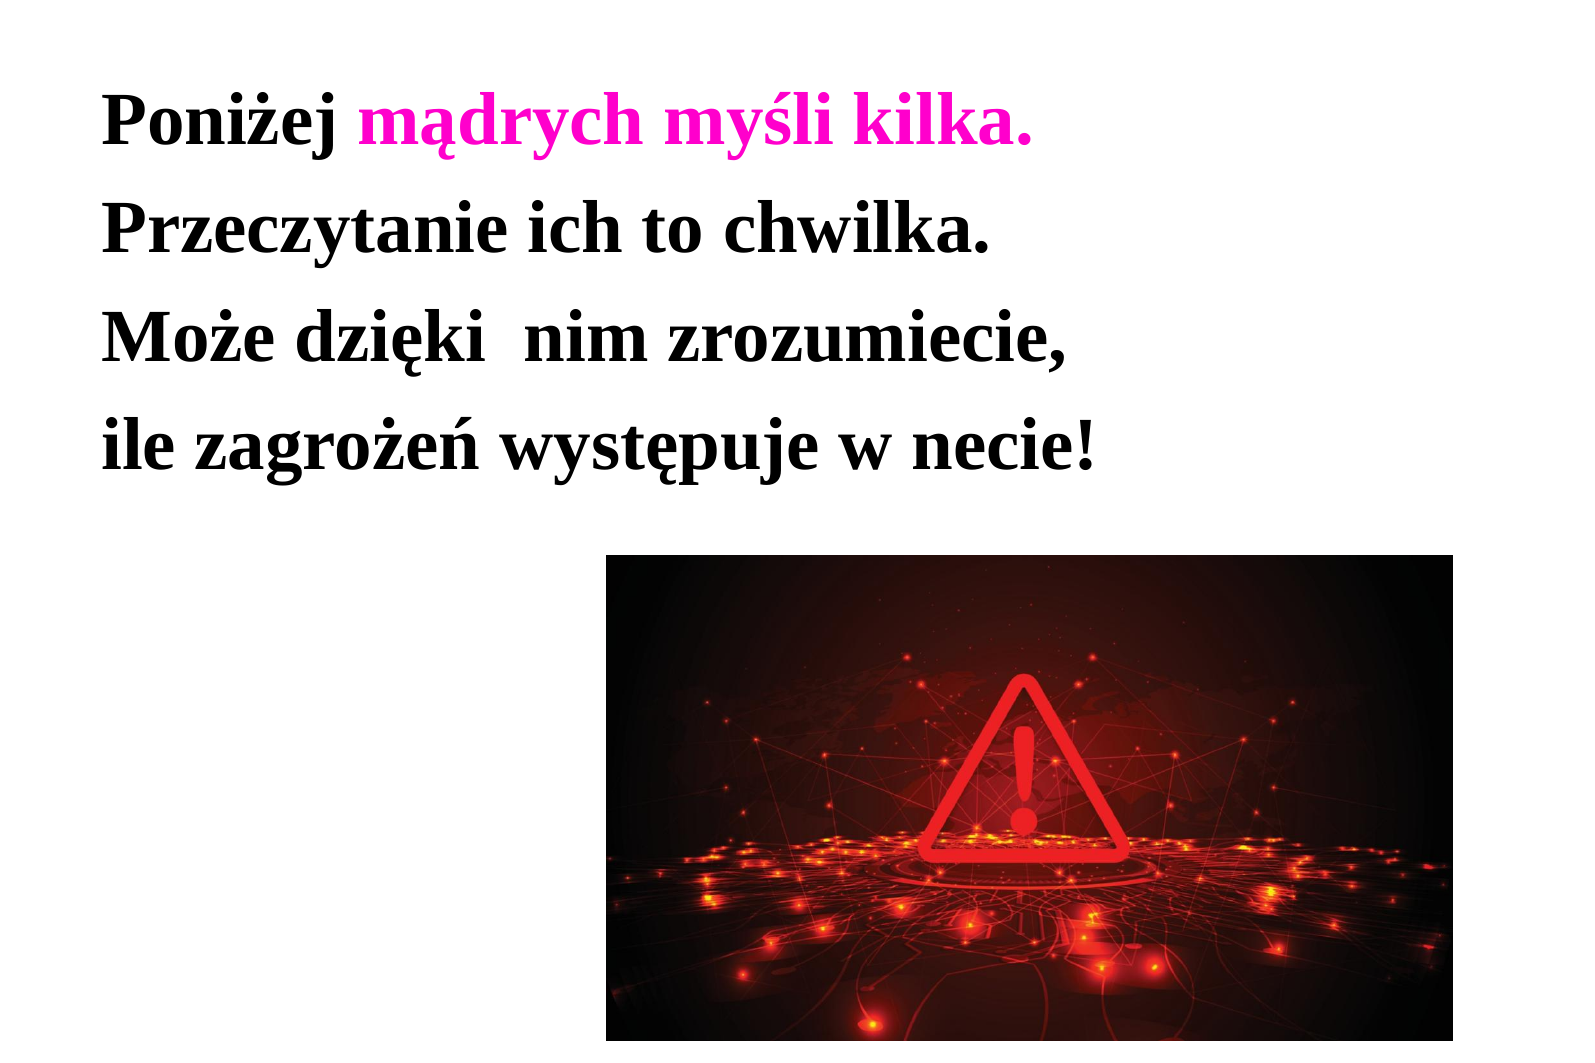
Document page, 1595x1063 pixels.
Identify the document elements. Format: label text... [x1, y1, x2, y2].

list Poniżej mądrych myśli kilka. Przeczytanie ich to chwilka. Może dzięki nim zrozumiecie, ile zagrożeń występuje w necie! [82, 78, 1518, 532]
picture [606, 555, 1453, 1041]
